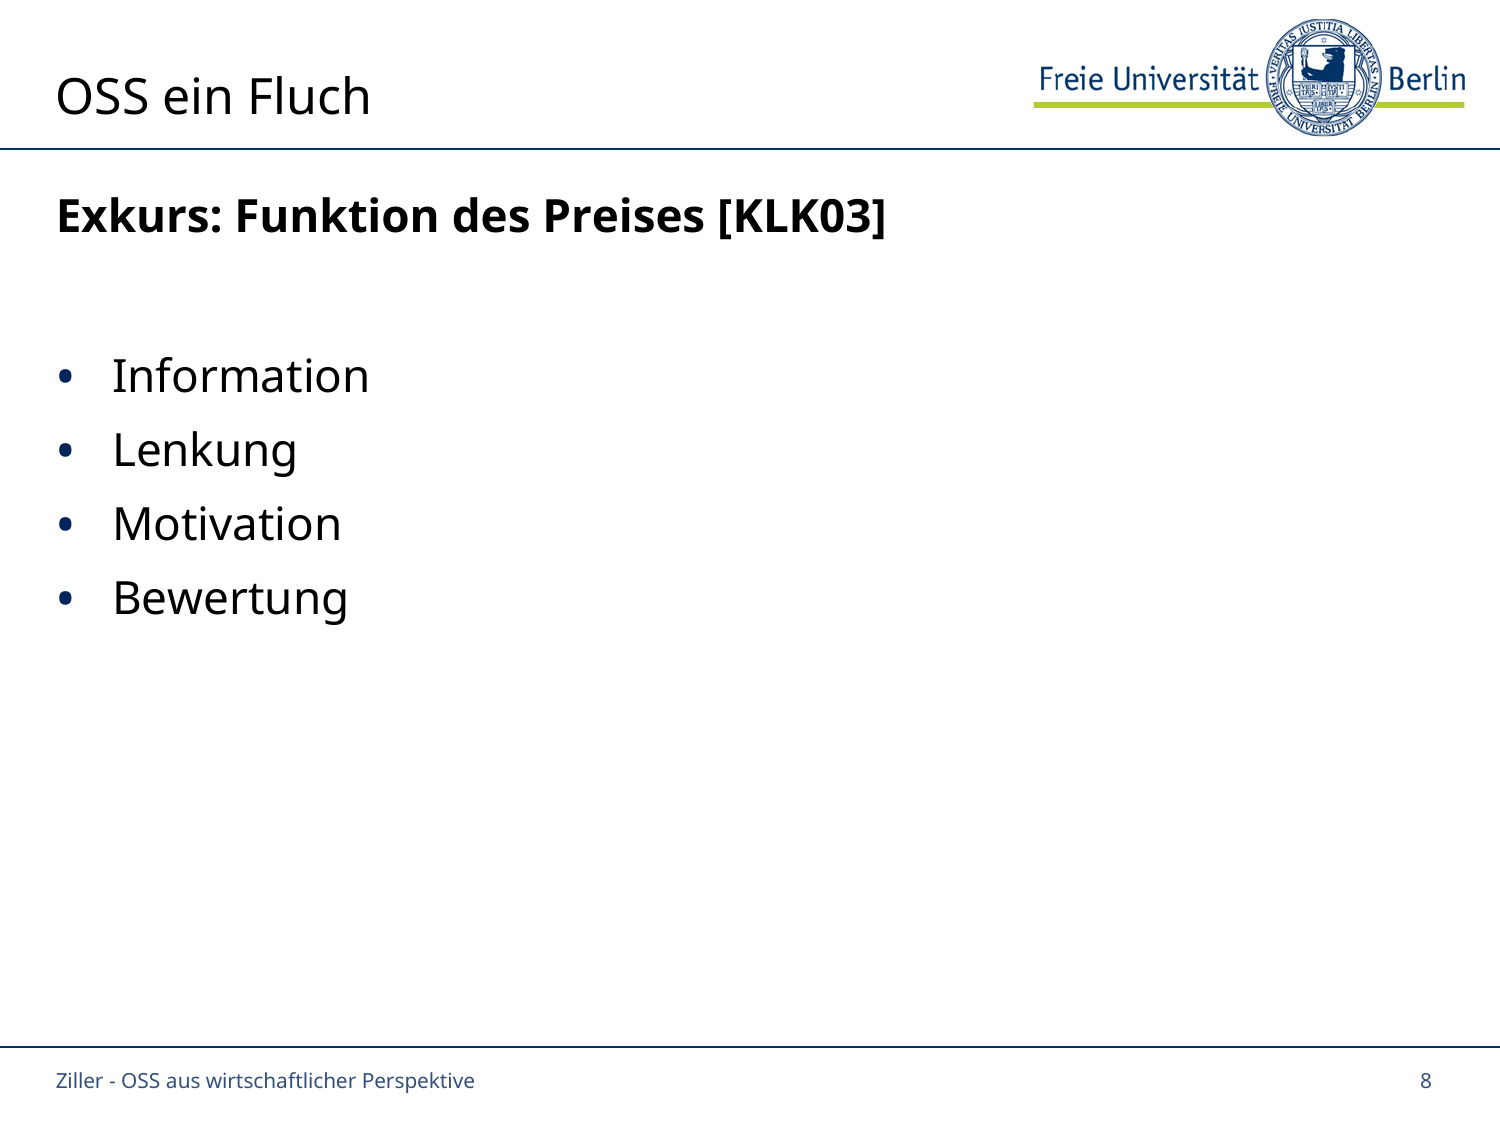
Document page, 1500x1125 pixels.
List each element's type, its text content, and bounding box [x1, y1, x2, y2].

title OSS ein Fluch [41, 0, 1016, 138]
list Exkurs: Funktion des Preises [KLK03] Information Lenkung Motivation Bewertung [41, 175, 1447, 1039]
picture [1033, 19, 1470, 137]
